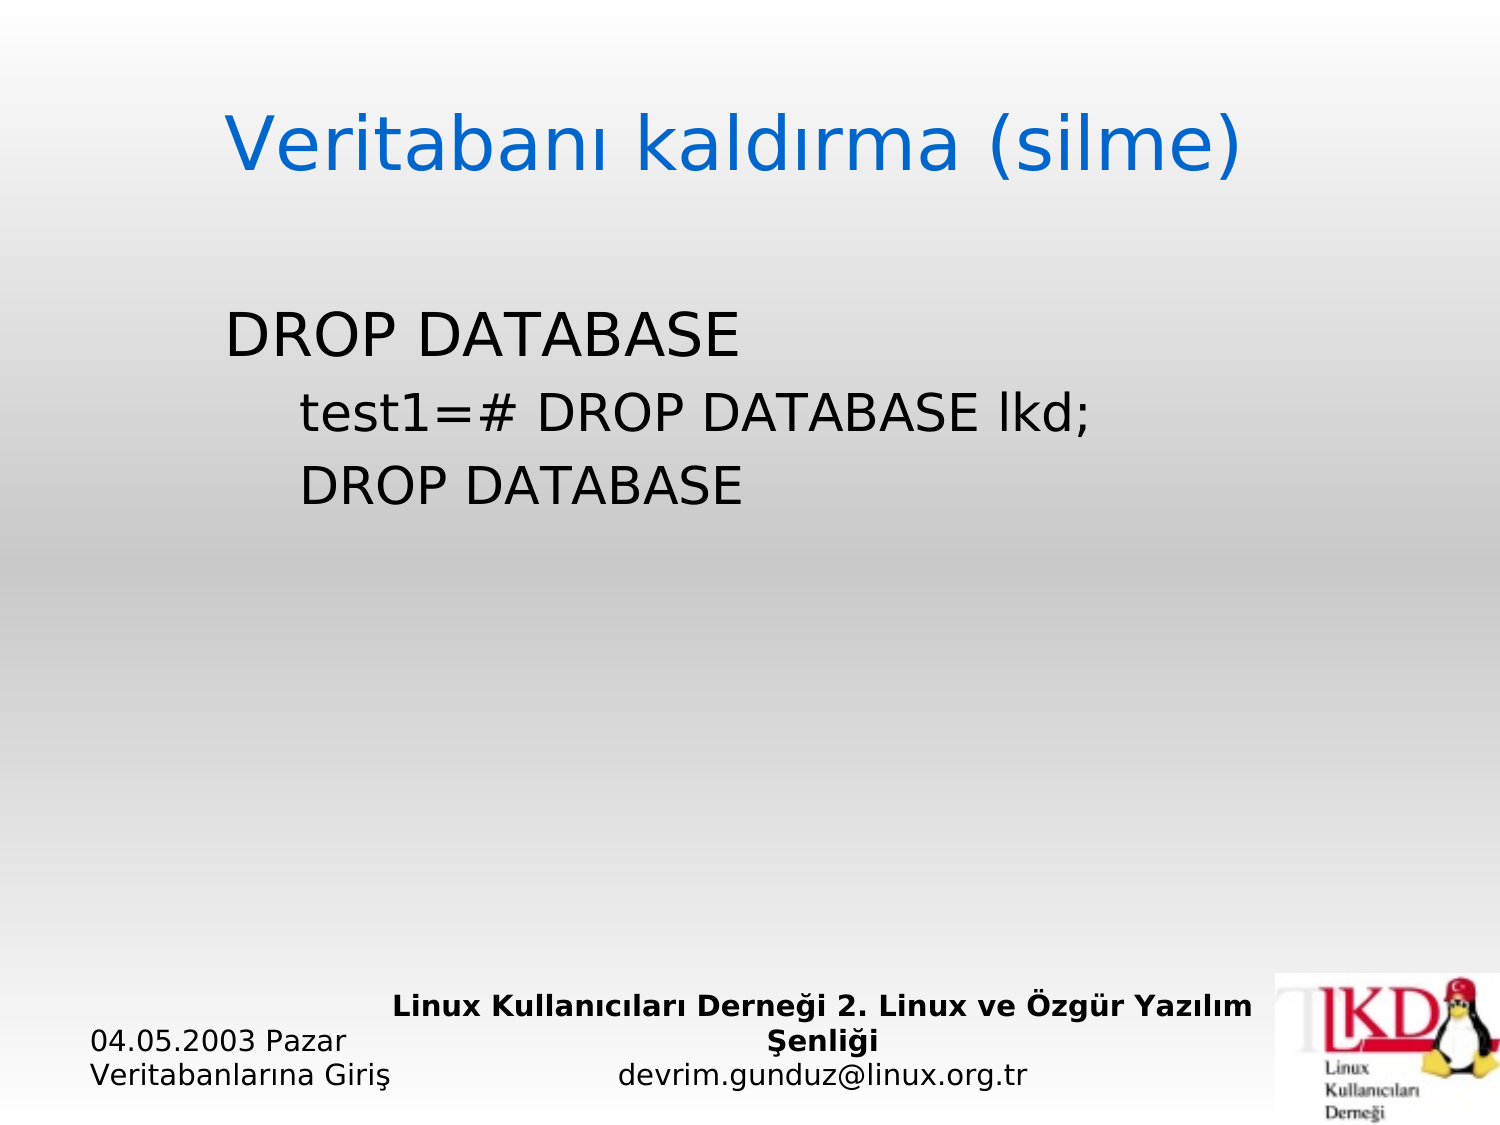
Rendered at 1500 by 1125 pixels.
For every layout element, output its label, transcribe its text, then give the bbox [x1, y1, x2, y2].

picture [1275, 973, 1500, 1125]
title Veritabanı kaldırma (silme) [224, 49, 1425, 238]
list DROP DATABASE test1=# DROP DATABASE lkd; DROP DATABASE [224, 299, 1425, 975]
